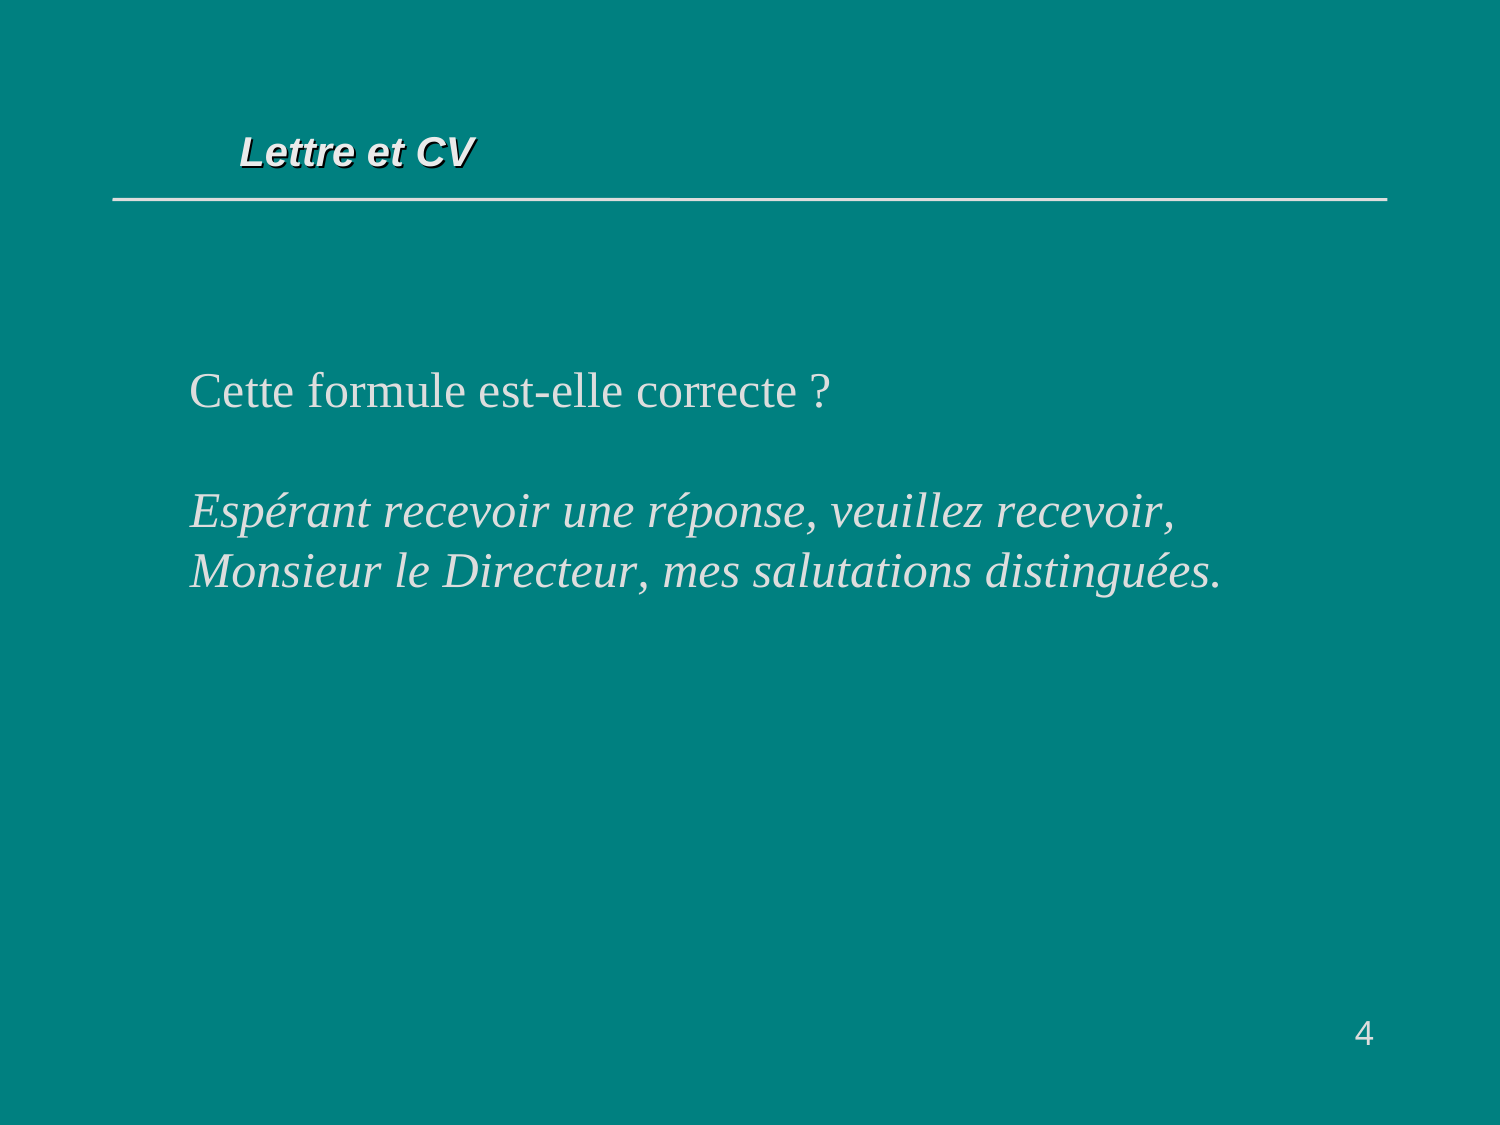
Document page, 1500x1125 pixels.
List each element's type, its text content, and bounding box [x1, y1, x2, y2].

text_box Cette formule est-elle correcte ? Espérant recevoir une réponse, veuillez recevoir, Monsieur le Directeur, mes salutations distinguées. [174, 349, 1376, 606]
text_box Lettre et CV [224, 116, 489, 183]
